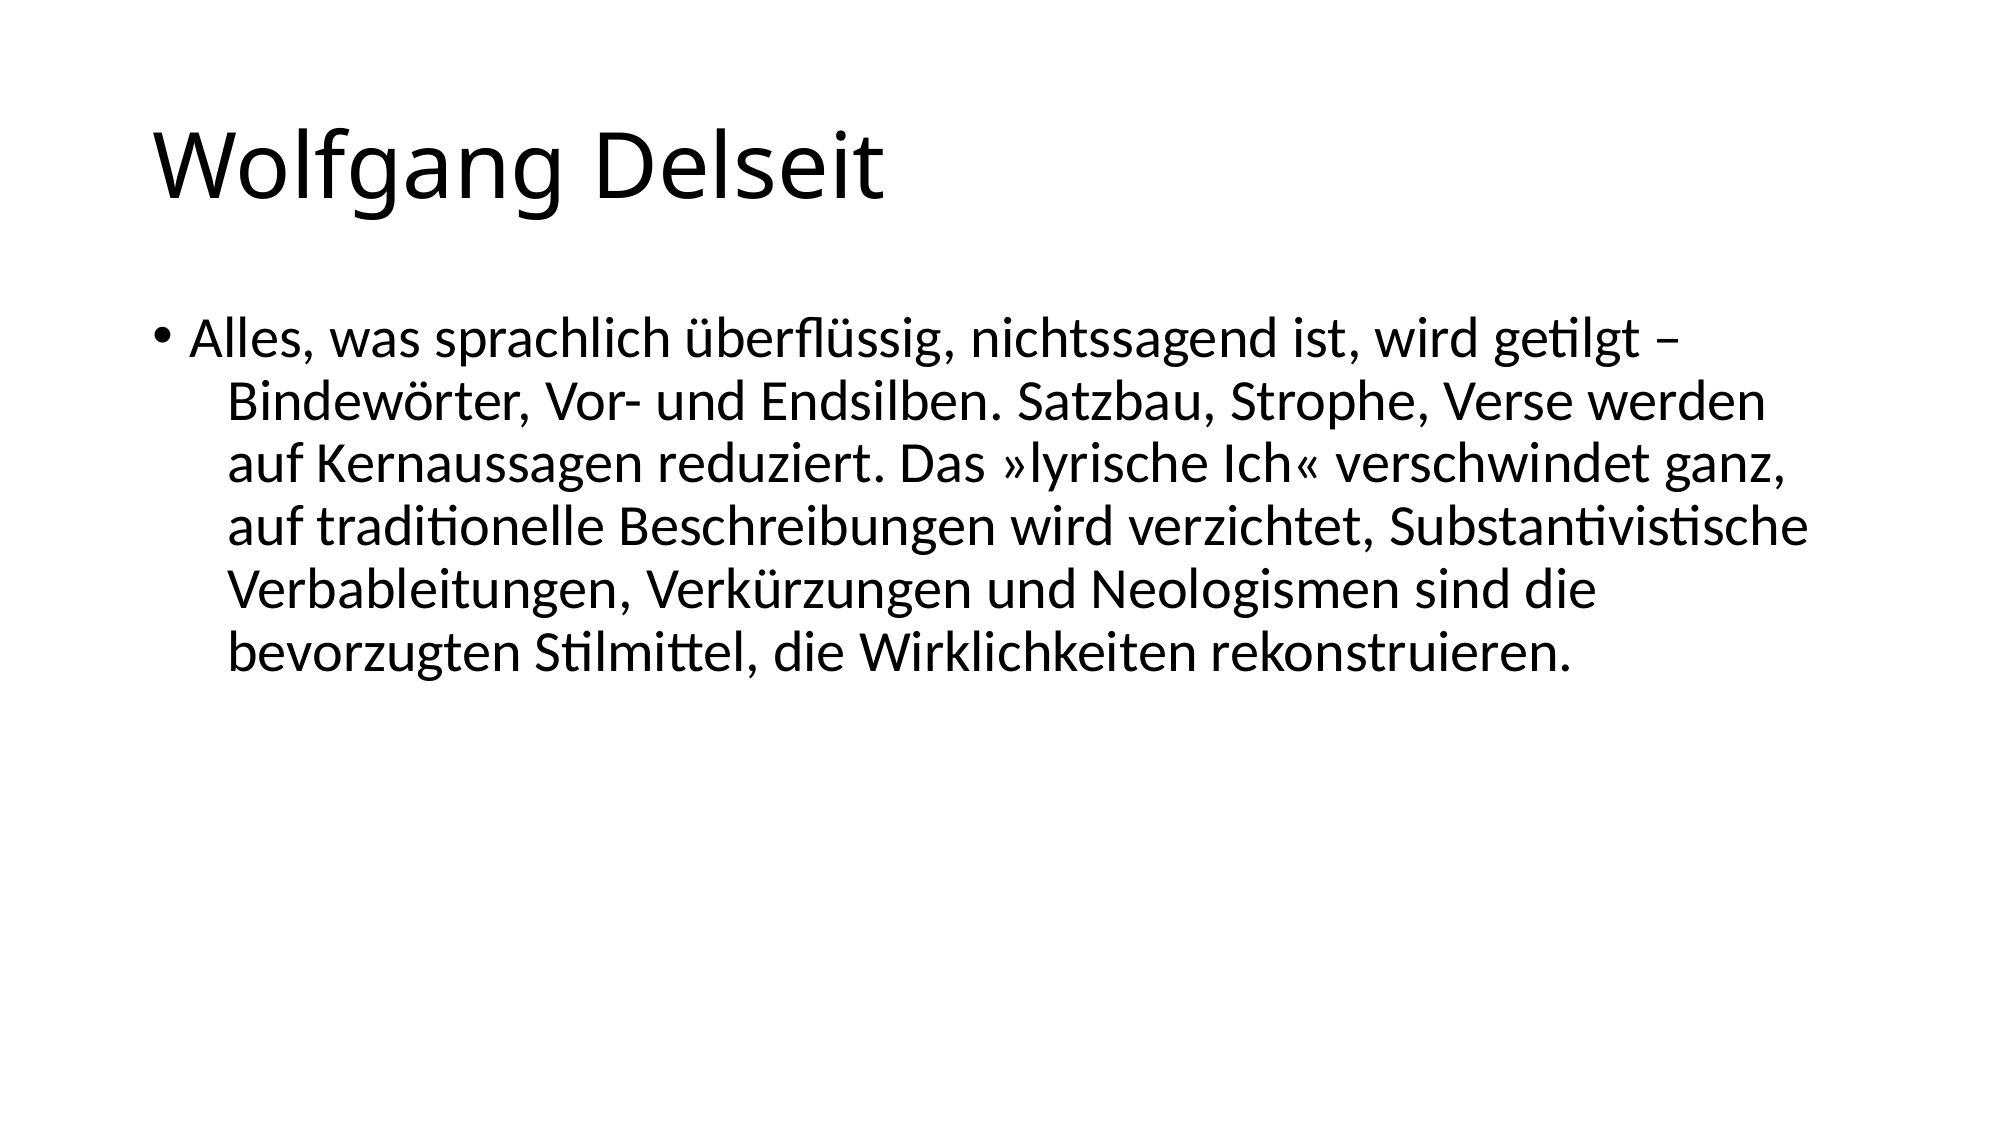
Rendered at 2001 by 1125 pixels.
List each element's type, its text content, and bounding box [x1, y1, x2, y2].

title Wolfgang Delseit [137, 59, 1863, 278]
list Alles, was sprachlich überflüssig, nichtssagend ist, wird getilgt – Bindewörter, Vor- und Endsilben. Satzbau, Strophe, Verse werden auf Kernaussagen reduziert. Das »lyrische Ich« verschwindet ganz, auf traditionelle Beschreibungen wird verzichtet, Substantivistische Verbableitungen, Verkürzungen und Neologismen sind die bevorzugten Stilmittel, die Wirklichkeiten rekonstruieren. [137, 299, 1863, 1014]
